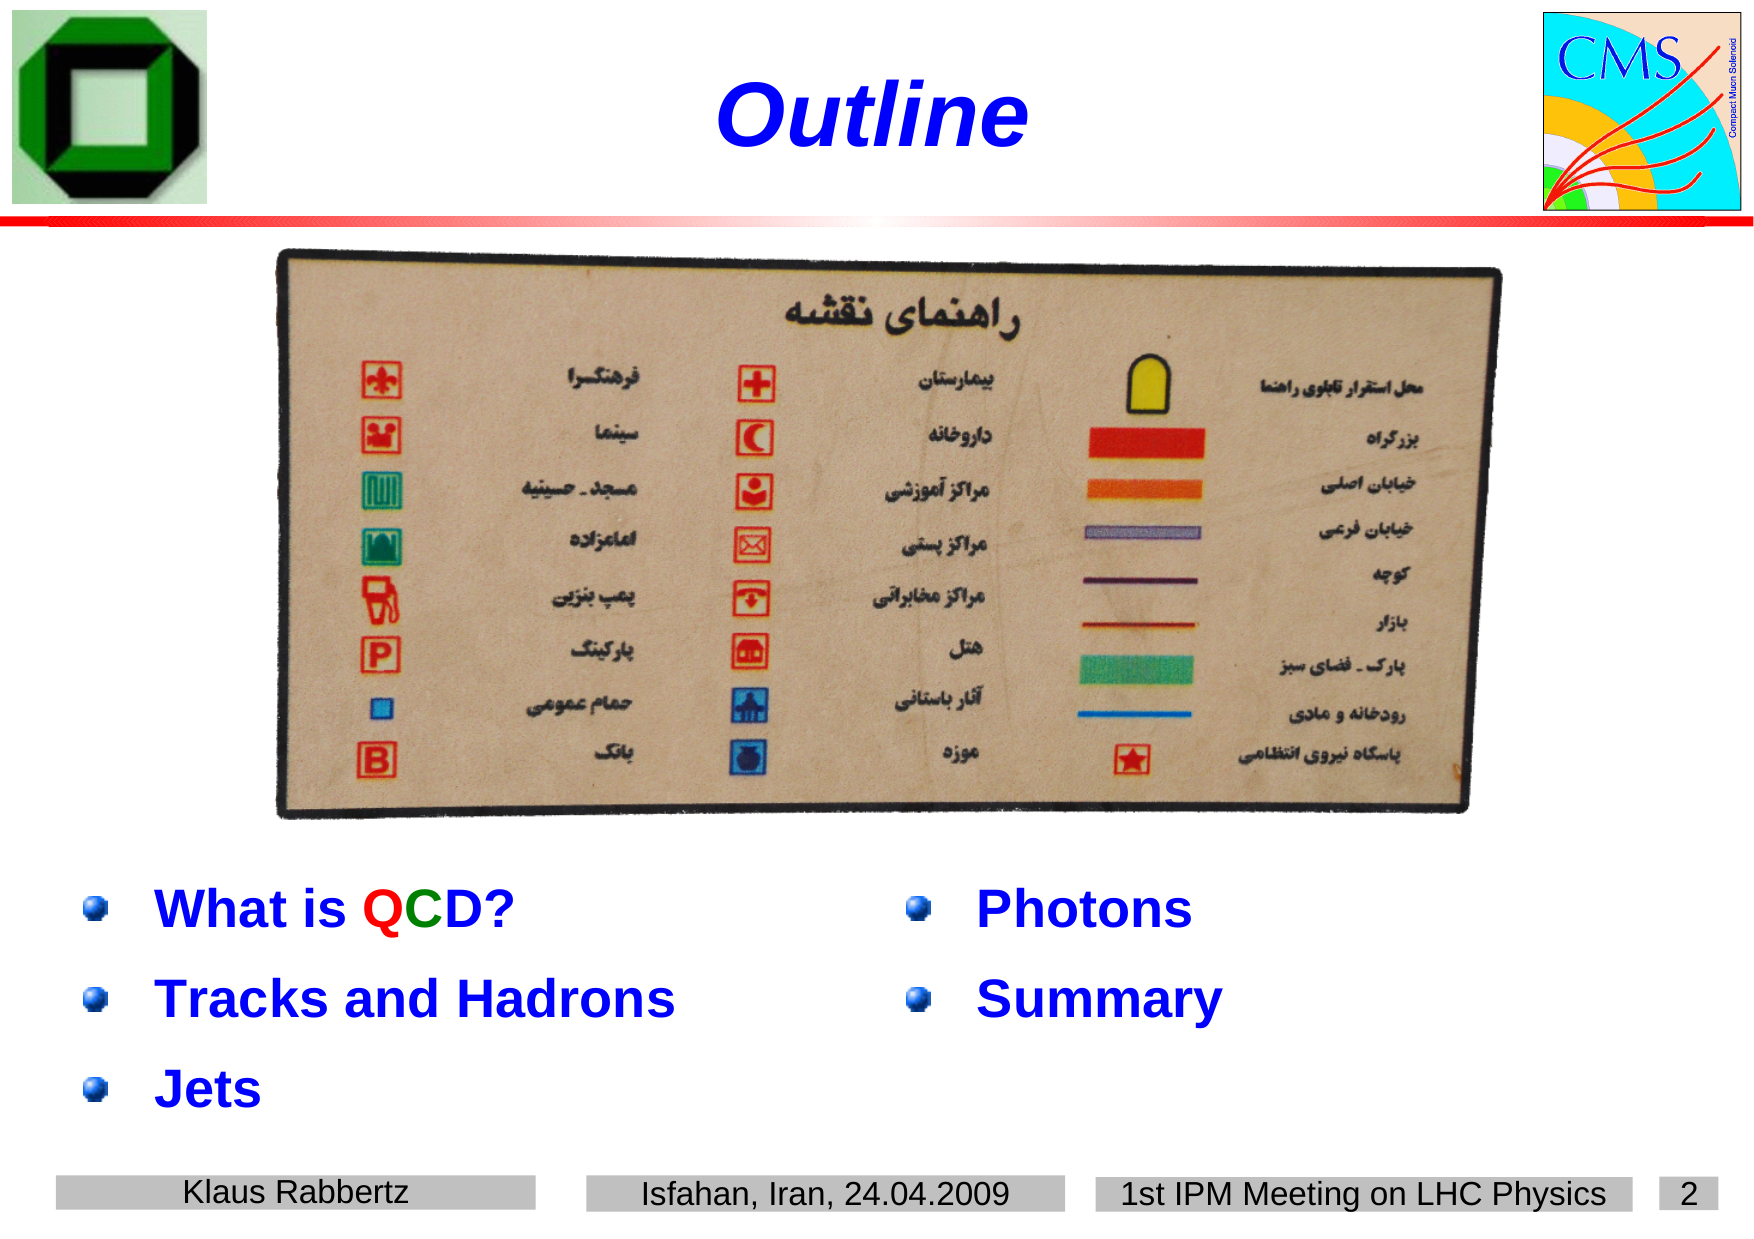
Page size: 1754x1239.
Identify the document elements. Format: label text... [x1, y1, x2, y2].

picture [275, 248, 1503, 820]
list What is QCD? Tracks and Hadrons Jets [71, 878, 875, 1143]
title Outline [220, 16, 1525, 213]
picture [12, 10, 207, 204]
list Photons Summary [894, 878, 1711, 1065]
picture [1542, 11, 1742, 211]
